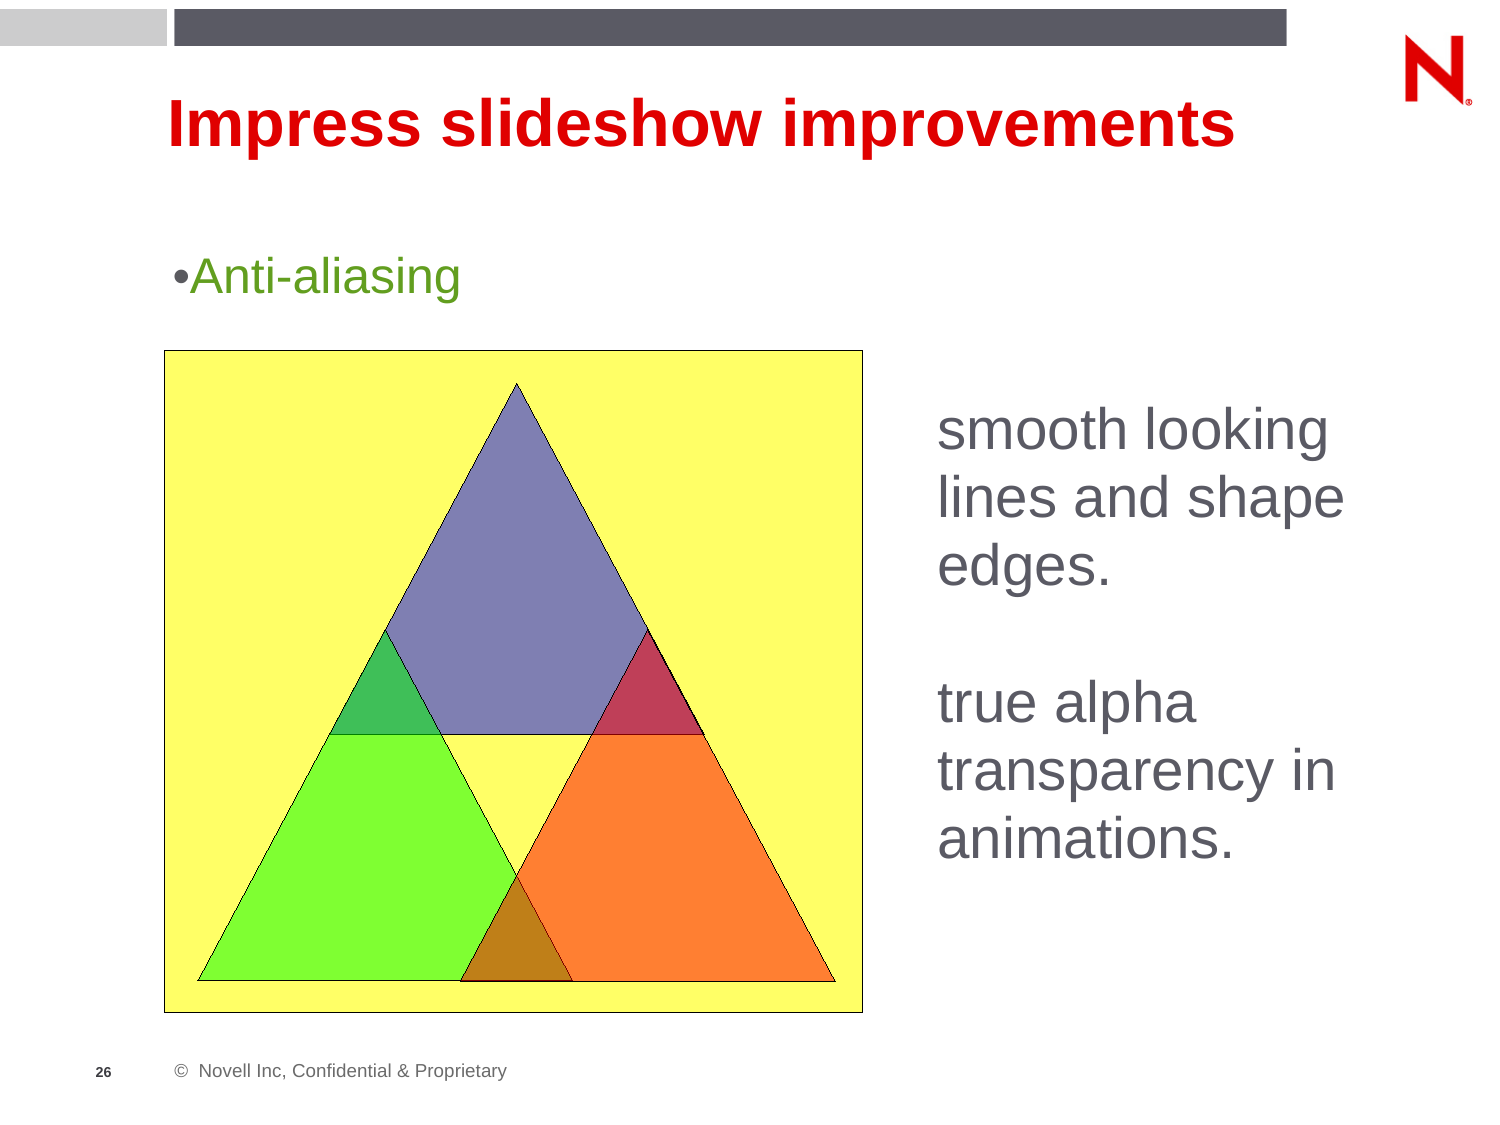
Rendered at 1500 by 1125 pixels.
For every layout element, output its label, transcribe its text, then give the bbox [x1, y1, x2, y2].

text_box smooth looking lines and shape edges. true alpha transparency in animations. [937, 393, 1426, 868]
picture [1403, 32, 1473, 107]
list Anti-aliasing [172, 245, 1413, 322]
title Impress slideshow improvements [167, 41, 1389, 205]
text_box [164, 350, 863, 1013]
